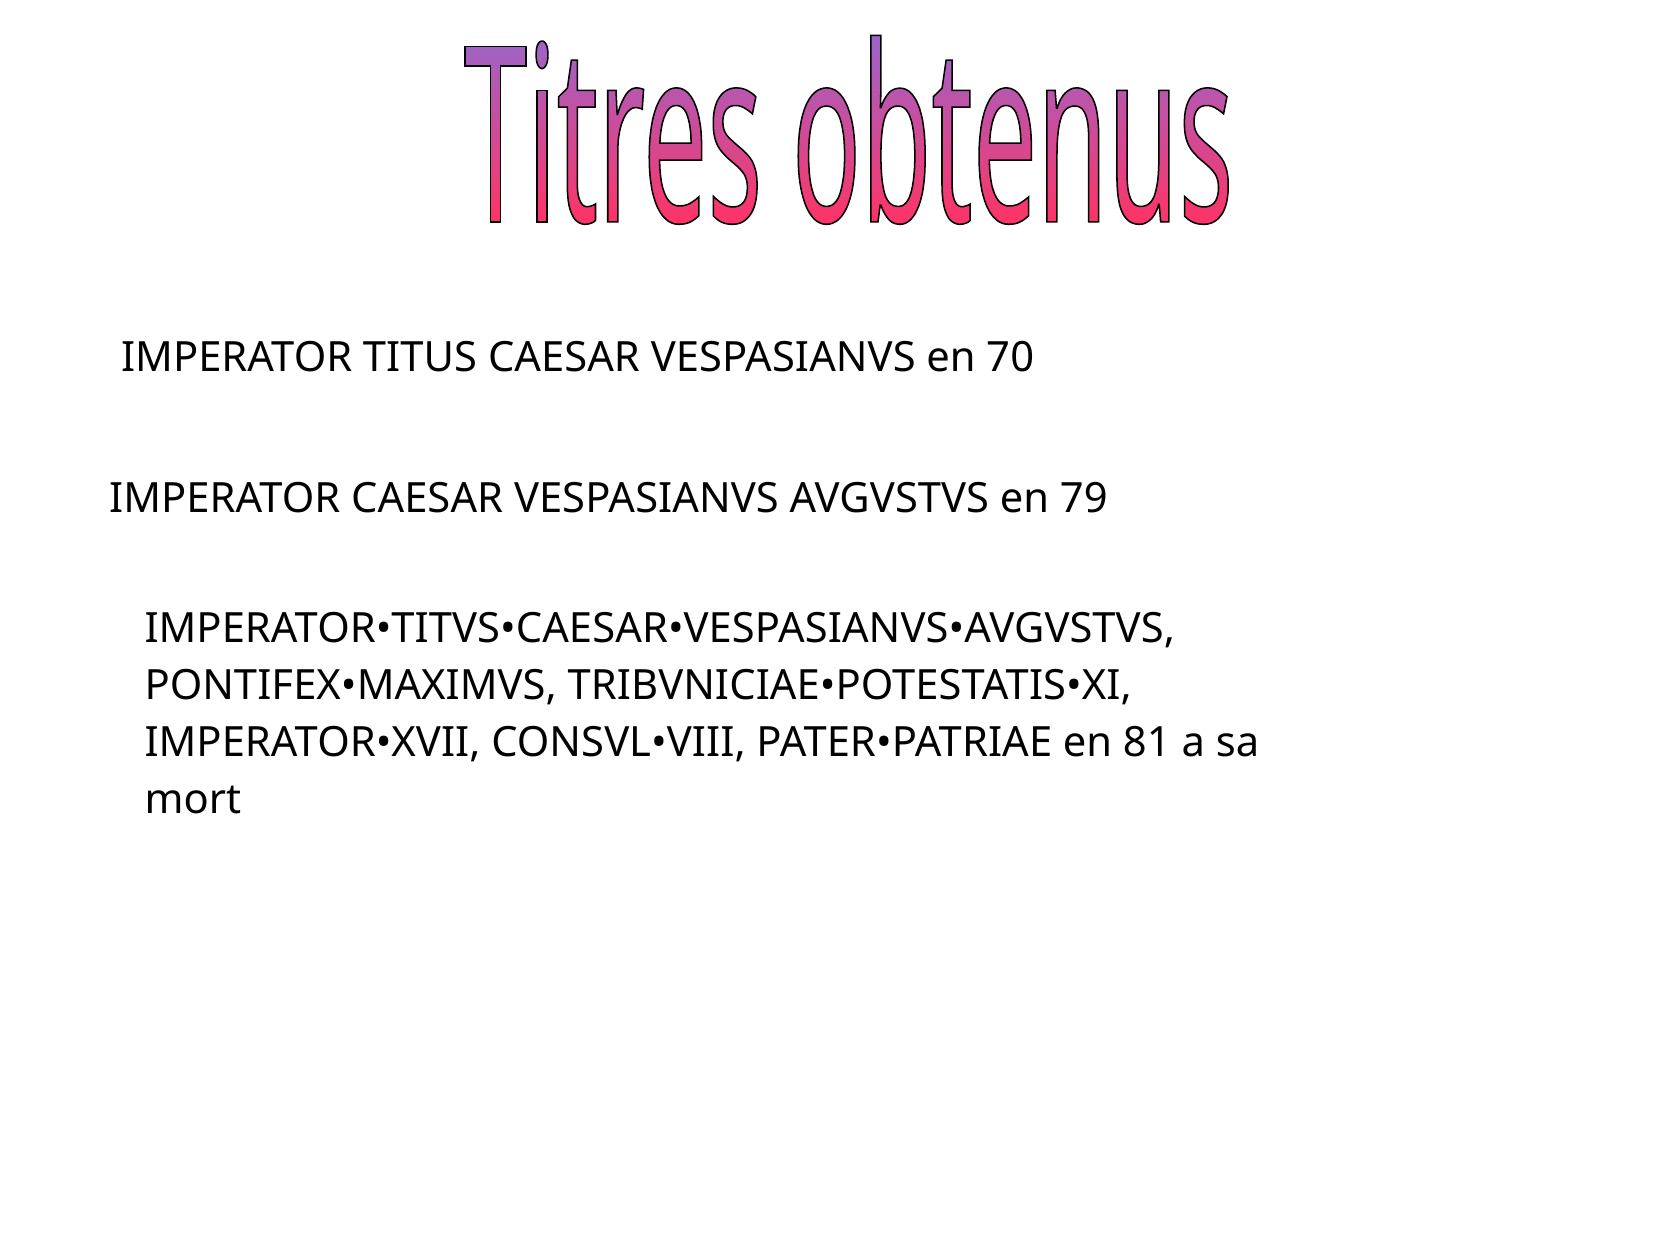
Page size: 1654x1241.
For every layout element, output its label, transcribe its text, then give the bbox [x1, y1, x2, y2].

text_box Titres obtenus [798, 87, 855, 225]
text_box Titres obtenus [607, 87, 644, 222]
text_box IMPERATOR CAESAR VESPASIANVS AVGVSTVS en 79 [94, 460, 1323, 534]
text_box IMPERATOR TITUS CAESAR VESPASIANVS en 70 [106, 318, 1170, 392]
text_box Titres obtenus [1184, 87, 1229, 225]
text_box Titres obtenus [713, 87, 758, 225]
text_box Titres obtenus [649, 87, 702, 225]
text_box Titres obtenus [979, 87, 1032, 225]
text_box IMPERATOR•TITVS•CAESAR•VESPASIANVS•AVGVSTVS, PONTIFEX•MAXIMVS, TRIBVNICIAE•POTESTATIS•XI, IMPERATOR•XVII, CONSVL•VIII, PATER•PATRIAE en 81 a sa mort [129, 590, 1359, 838]
text_box Titres obtenus [464, 46, 526, 222]
text_box Titres obtenus [536, 41, 548, 69]
text_box Titres obtenus [870, 35, 926, 225]
text_box Titres obtenus [558, 60, 596, 225]
text_box Titres obtenus [1116, 90, 1169, 225]
text_box Titres obtenus [933, 60, 971, 225]
text_box Titres obtenus [1046, 87, 1099, 222]
text_box Titres obtenus [536, 90, 547, 222]
